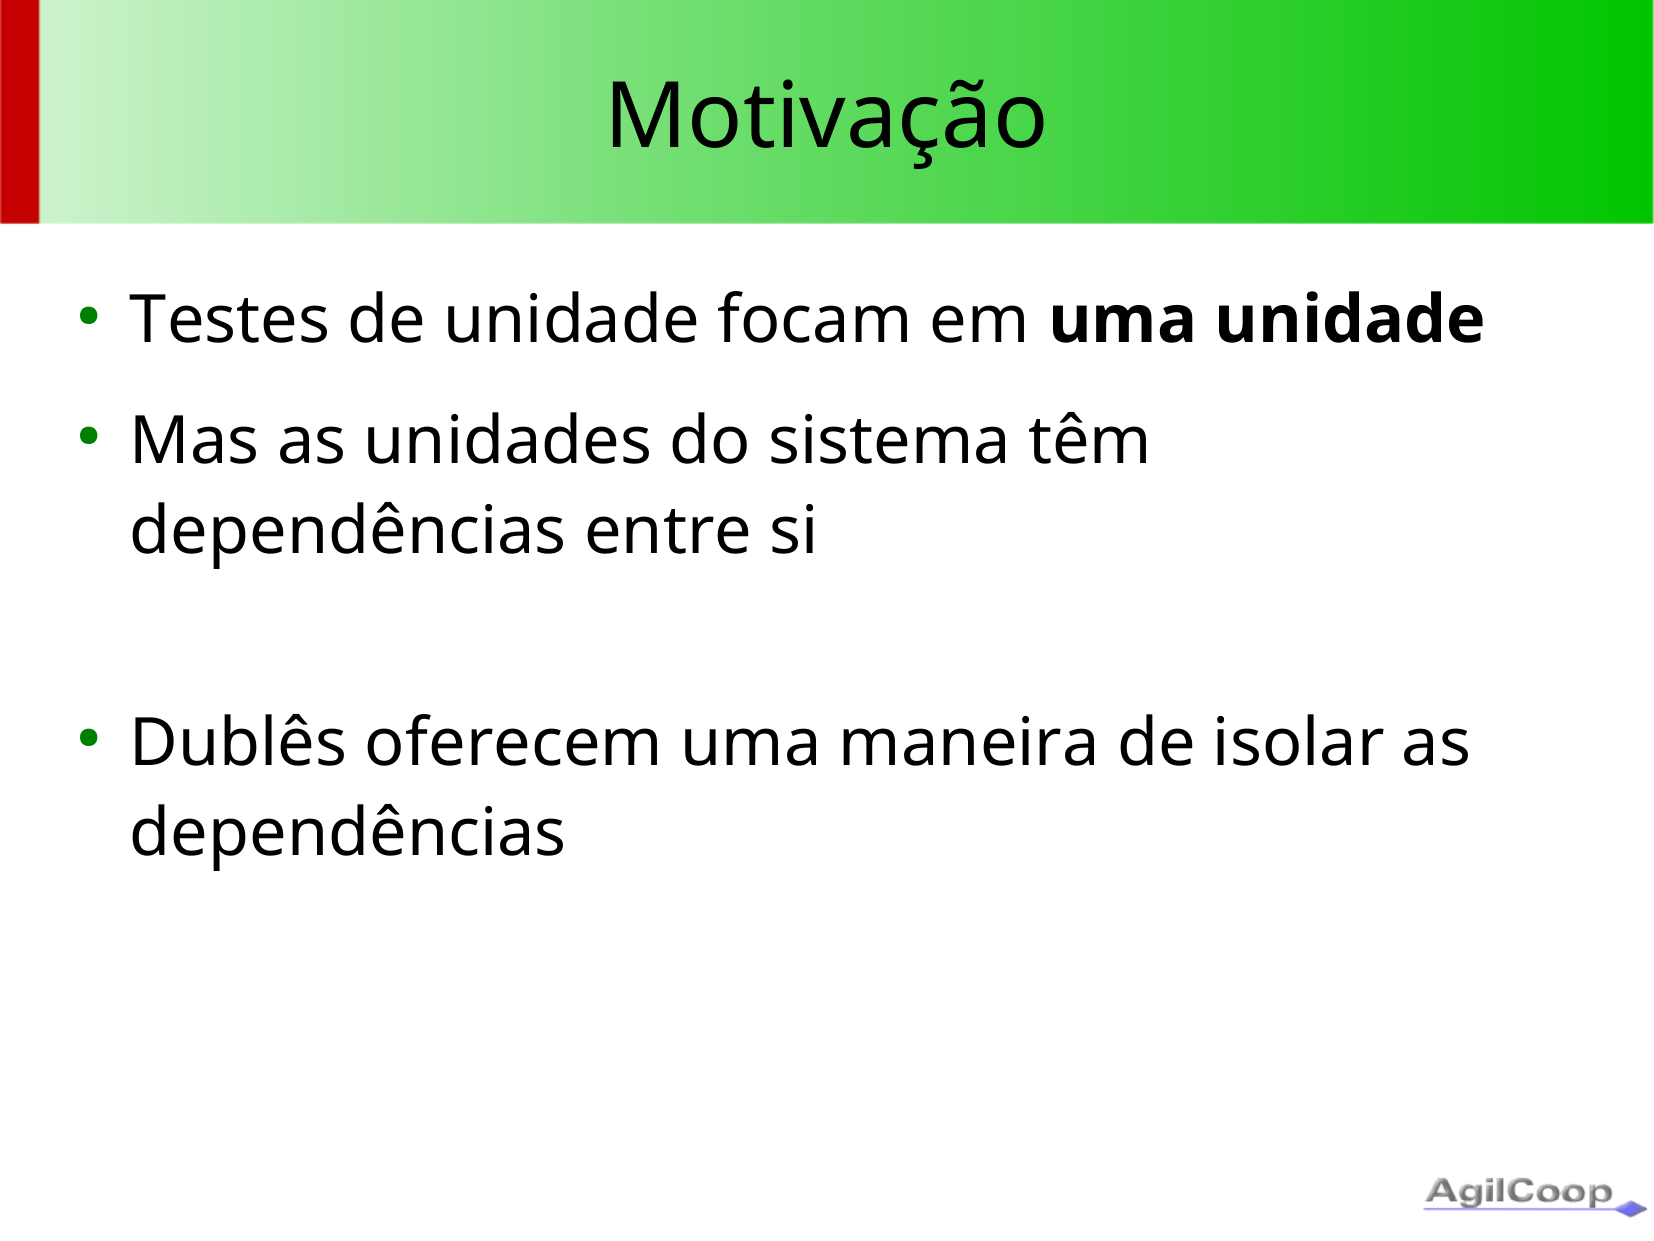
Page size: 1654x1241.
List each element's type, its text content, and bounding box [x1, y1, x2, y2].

title Motivação [82, 8, 1571, 216]
picture [0, 0, 1654, 1241]
list Testes de unidade focam em uma unidade Mas as unidades do sistema têm dependências entre si Dublês oferecem uma maneira de isolar as dependências [59, 271, 1607, 1108]
